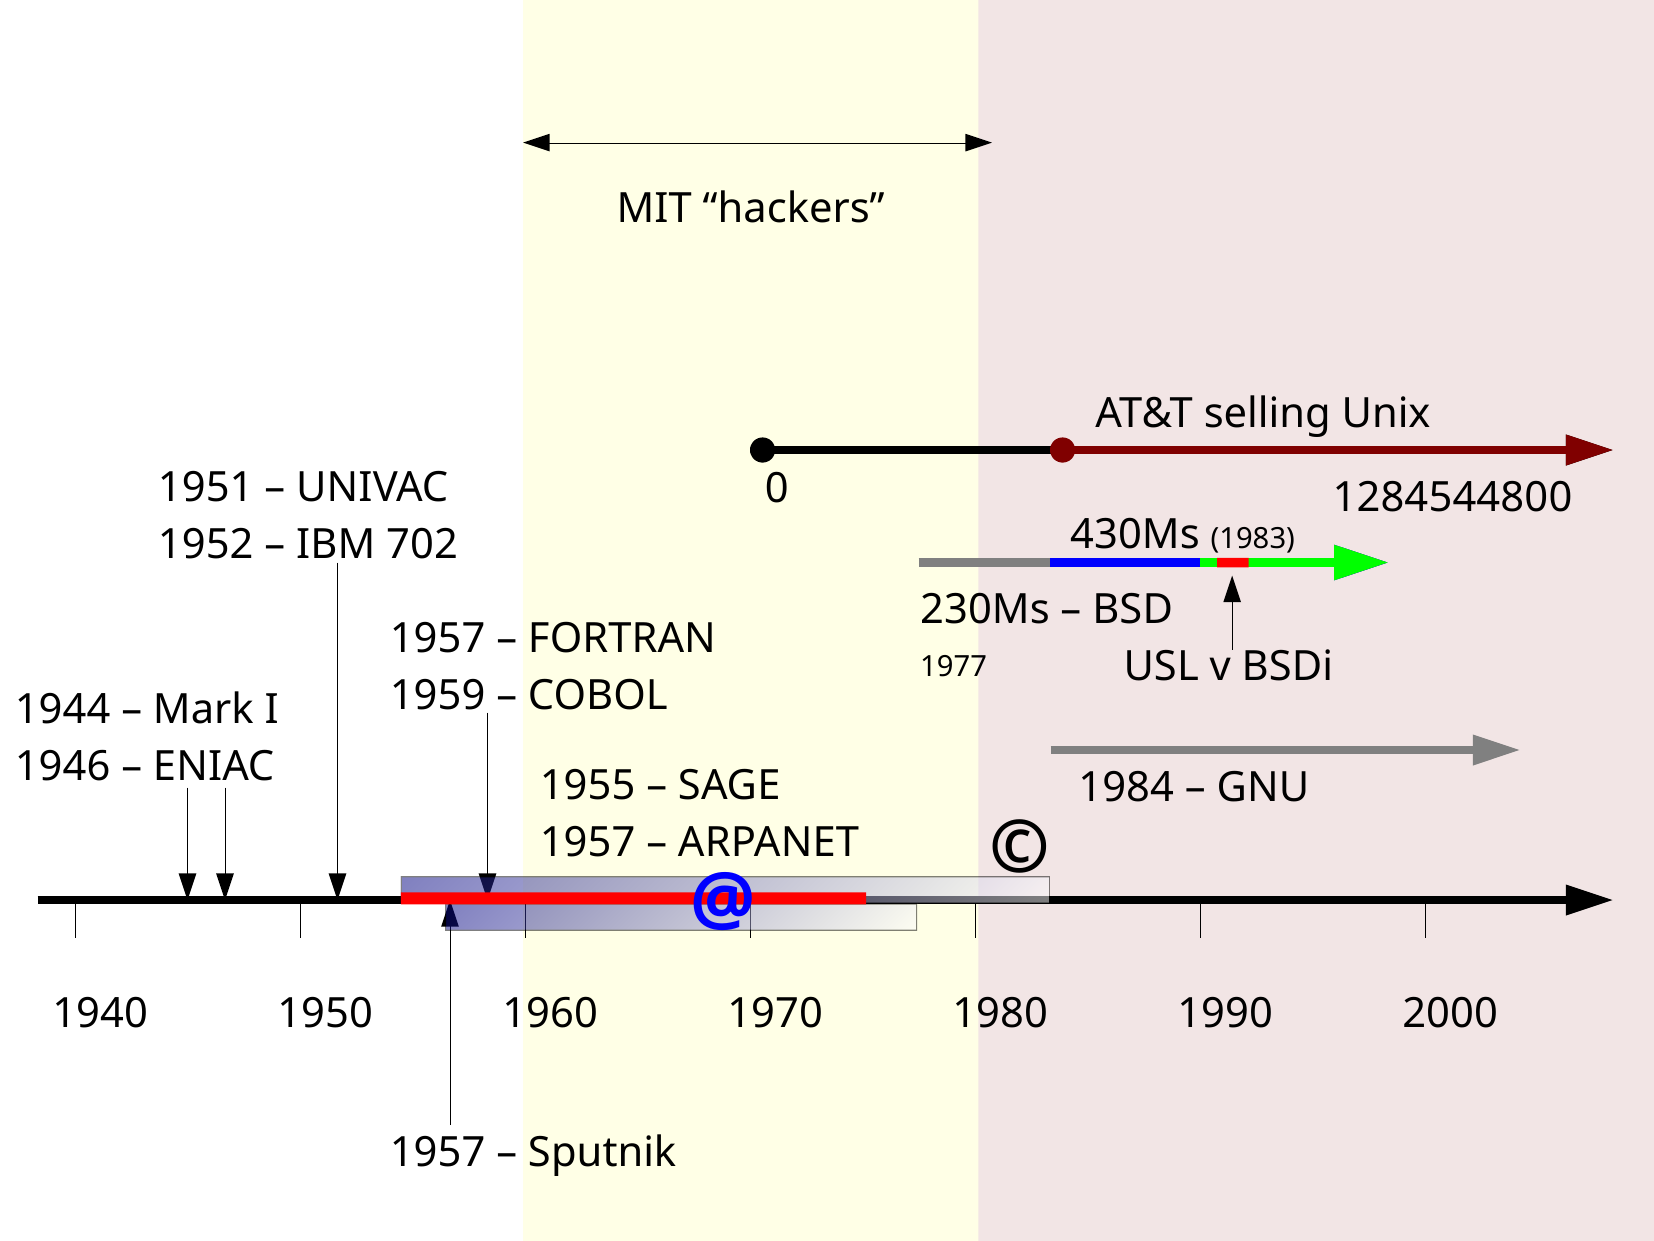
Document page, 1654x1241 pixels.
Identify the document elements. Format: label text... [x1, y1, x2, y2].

text_box 1951 – UNIVAC 1952 – IBM 702 [143, 449, 781, 567]
text_box 1960 [487, 975, 638, 1051]
text_box 1955 – SAGE 1957 – ARPANET [918, 892, 1163, 924]
text_box MIT “hackers” [526, 169, 975, 236]
text_box 230Ms – BSD [905, 571, 1238, 637]
text_box [400, 0, 1654, 1241]
text_box 0 [750, 450, 863, 526]
text_box USL v BSDi [1108, 627, 1408, 694]
text_box 1940 [37, 975, 188, 1051]
text_box 1970 [712, 975, 863, 1051]
text_box 1980 [937, 975, 1088, 1051]
text_box 1284544800 [1317, 459, 1613, 526]
text_box 1950 [262, 975, 413, 1051]
text_box 1955 – SAGE 1957 – ARPANET [525, 747, 1163, 876]
text_box 1984 – GNU [1063, 749, 1363, 816]
text_box 1990 [1162, 975, 1313, 1051]
text_box 2000 [1387, 975, 1538, 1051]
text_box © [975, 787, 1189, 892]
text_box @ [676, 839, 890, 943]
text_box 430Ms (1983) [1055, 496, 1388, 563]
text_box AT&T selling Unix [1080, 375, 1576, 441]
text_box 1944 – Mark I 1946 – ENIAC [0, 671, 337, 788]
text_box 1957 – FORTRAN 1959 – COBOL [375, 600, 1013, 717]
text_box 1977 [905, 637, 1108, 689]
text_box 1957 – Sputnik [375, 1114, 1013, 1190]
